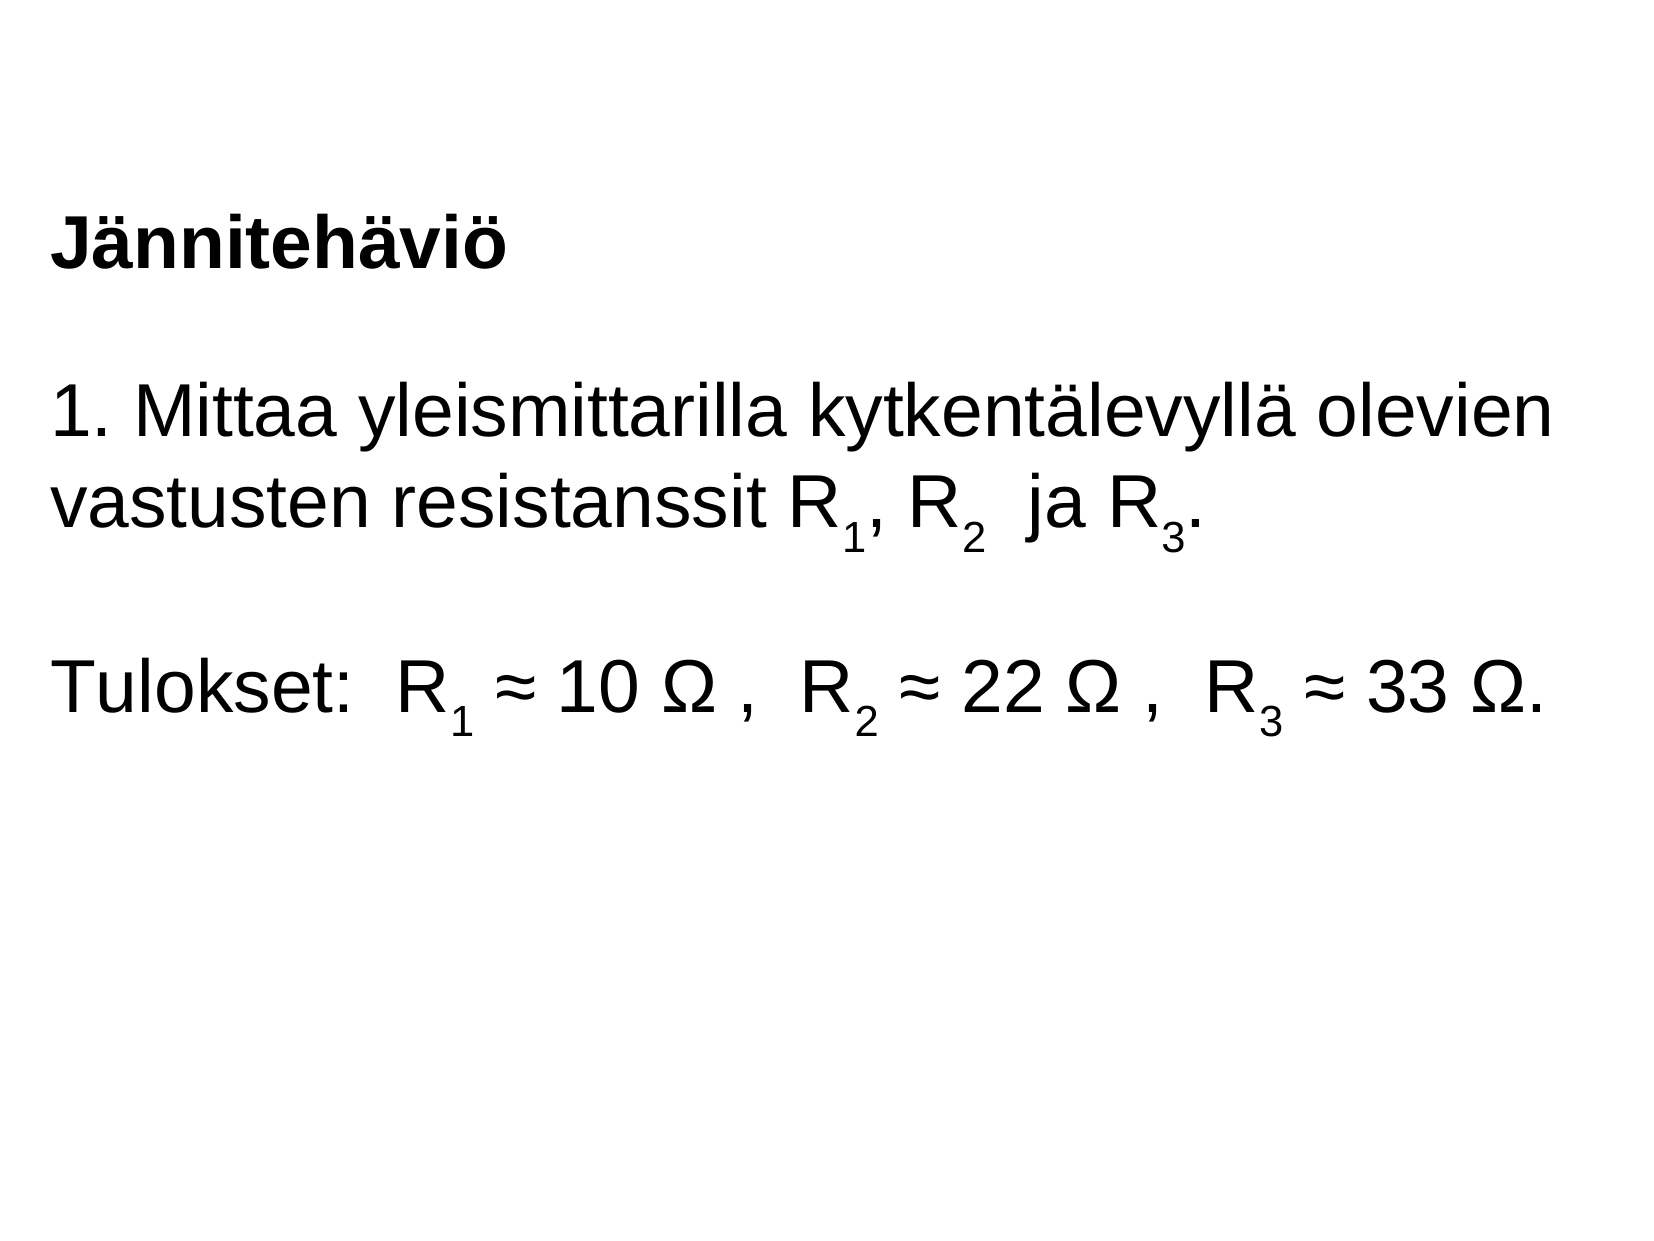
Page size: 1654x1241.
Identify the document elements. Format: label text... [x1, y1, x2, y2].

text_box Jännitehäviö 1. Mittaa yleismittarilla kytkentälevyllä olevien vastusten resistanssit R1, R2 ja R3. Tulokset: R1 ≈ 10 Ω , R2 ≈ 22 Ω , R3 ≈ 33 Ω. [35, 189, 1642, 1014]
